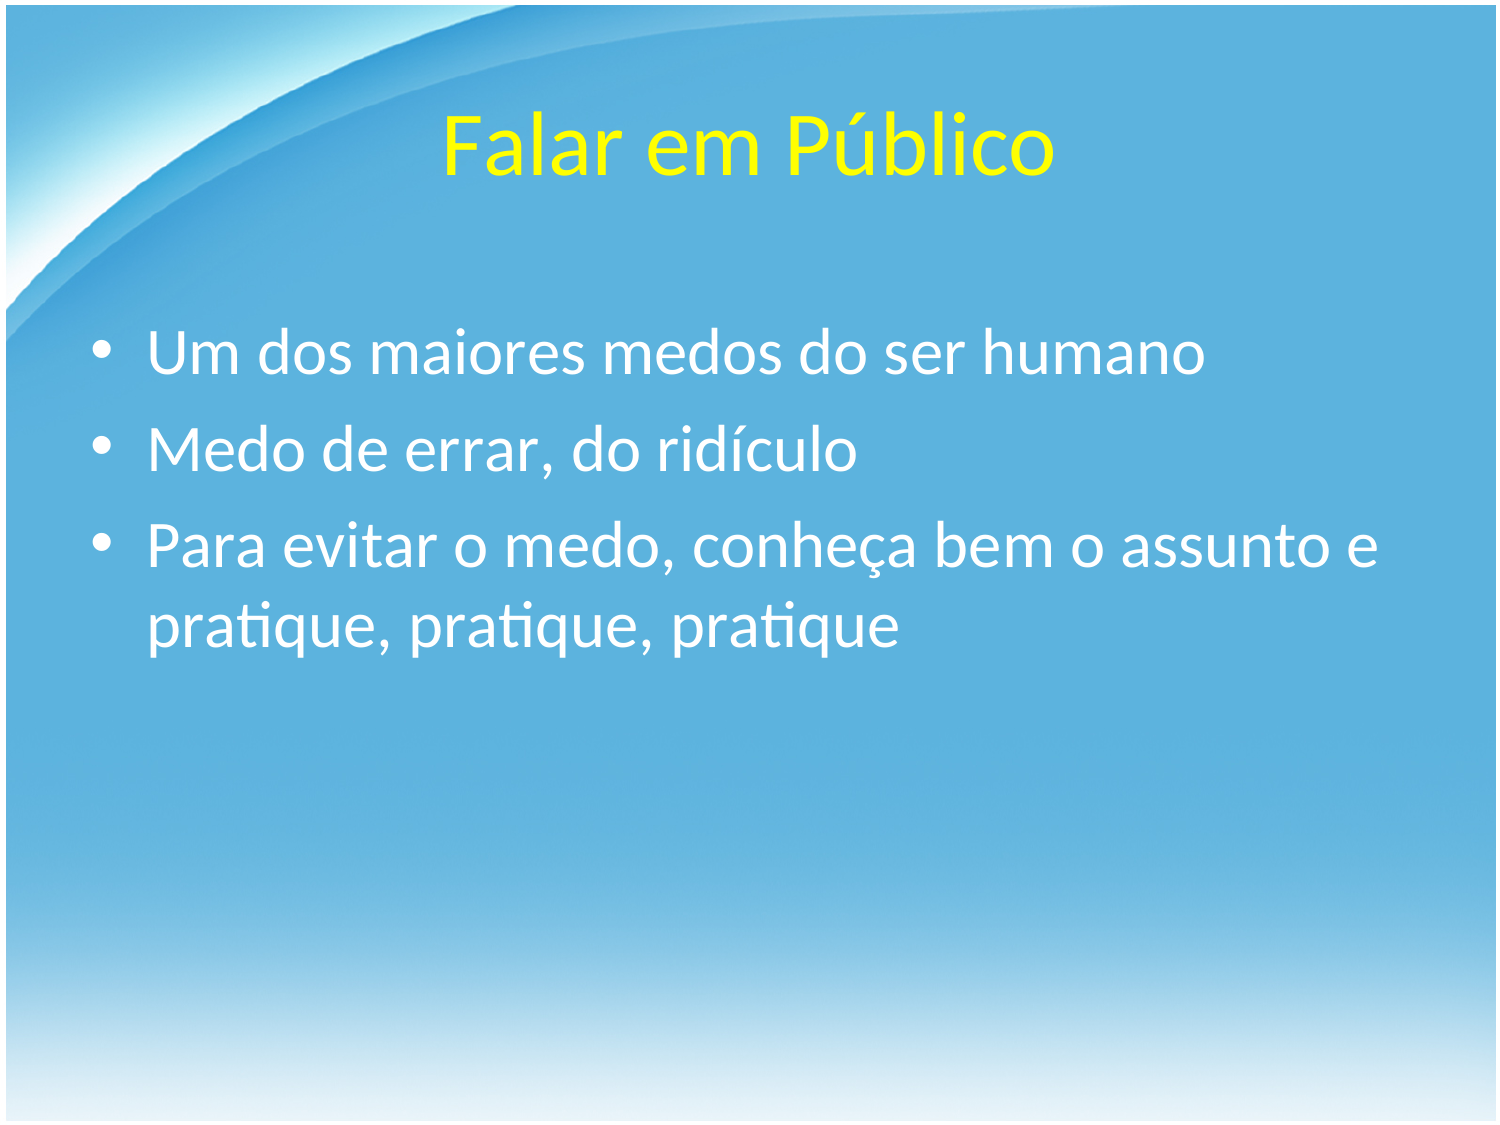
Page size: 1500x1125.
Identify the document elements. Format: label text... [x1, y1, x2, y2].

text_box Um dos maiores medos do ser humano Medo de errar, do ridículo Para evitar o medo, conheça bem o assunto e pratique, pratique, pratique [75, 300, 1426, 1043]
picture [0, 0, 1500, 1125]
title Falar em Público [75, 21, 1425, 257]
